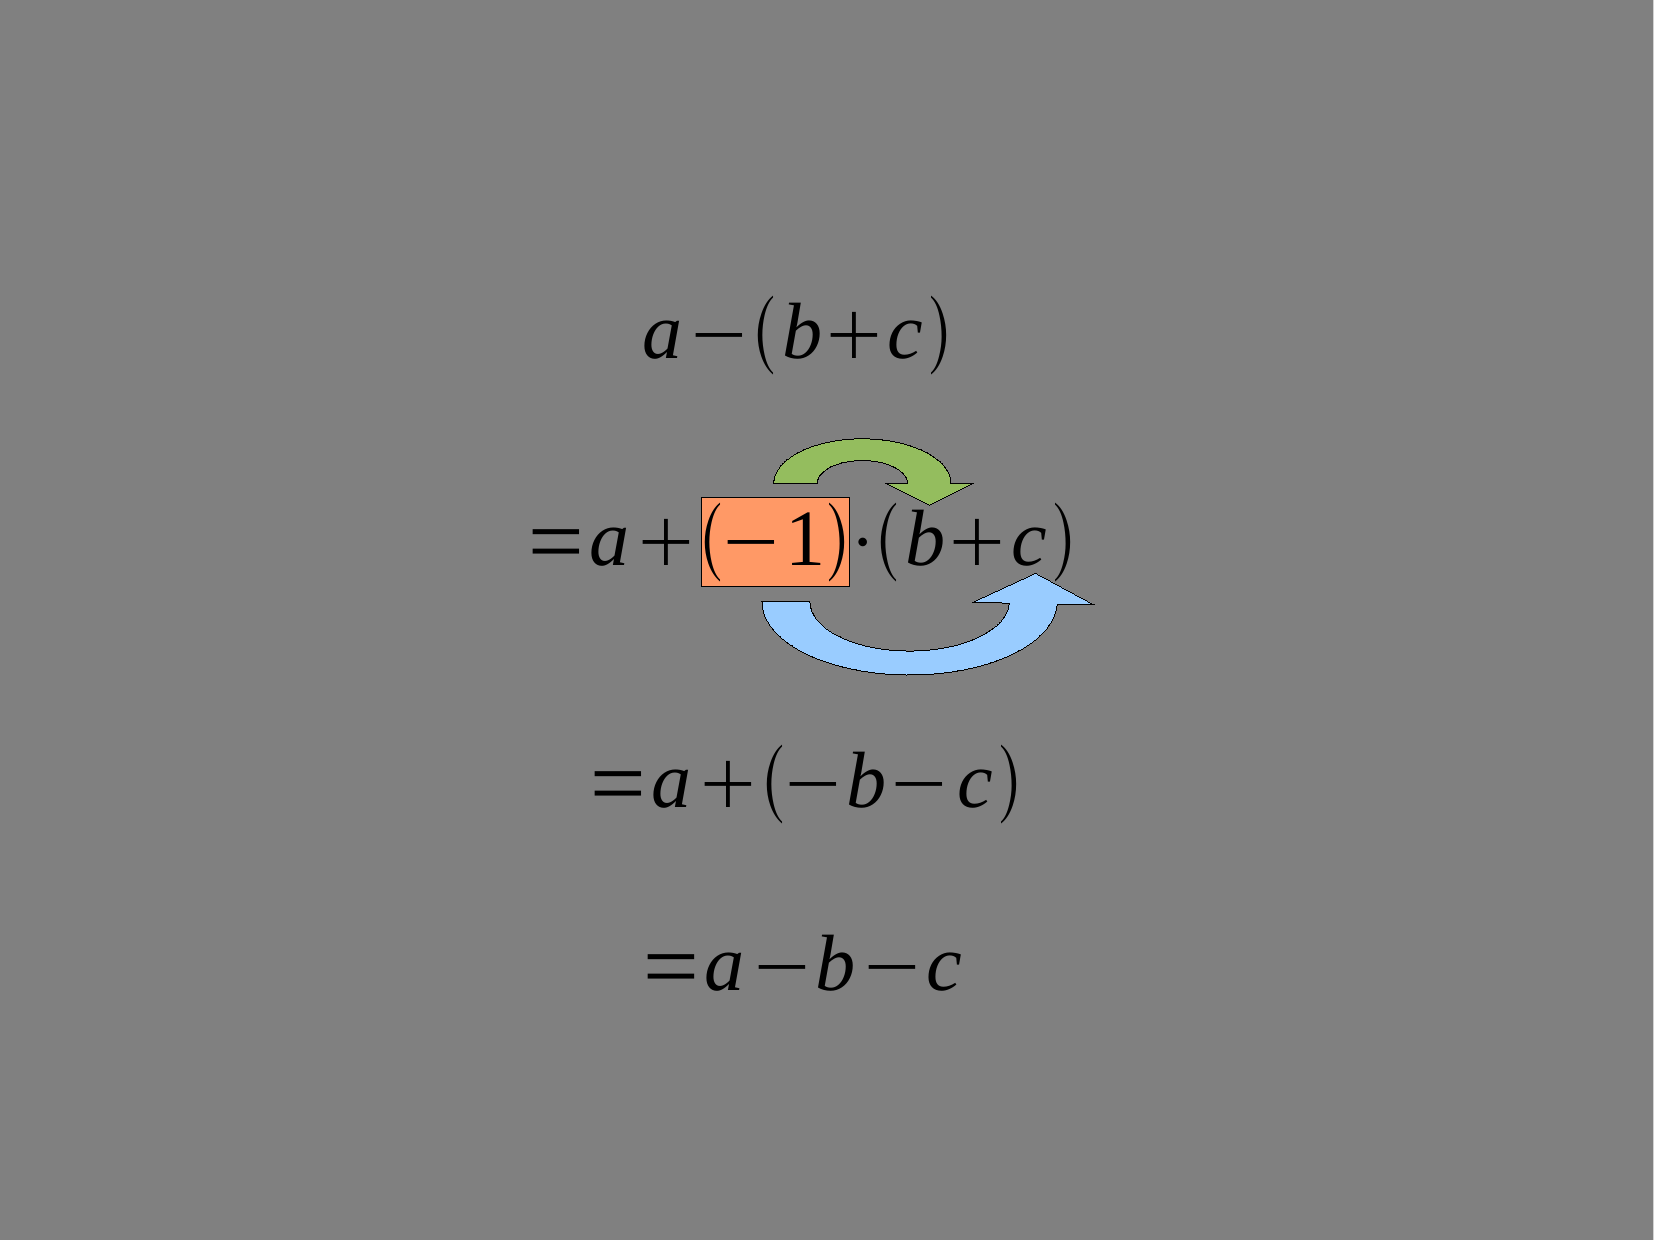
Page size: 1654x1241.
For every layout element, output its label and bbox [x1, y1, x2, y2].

chart [499, 495, 1096, 587]
chart [621, 288, 973, 380]
chart [561, 738, 1040, 830]
text_box [761, 573, 1095, 676]
chart [614, 920, 981, 1012]
text_box [773, 438, 974, 506]
